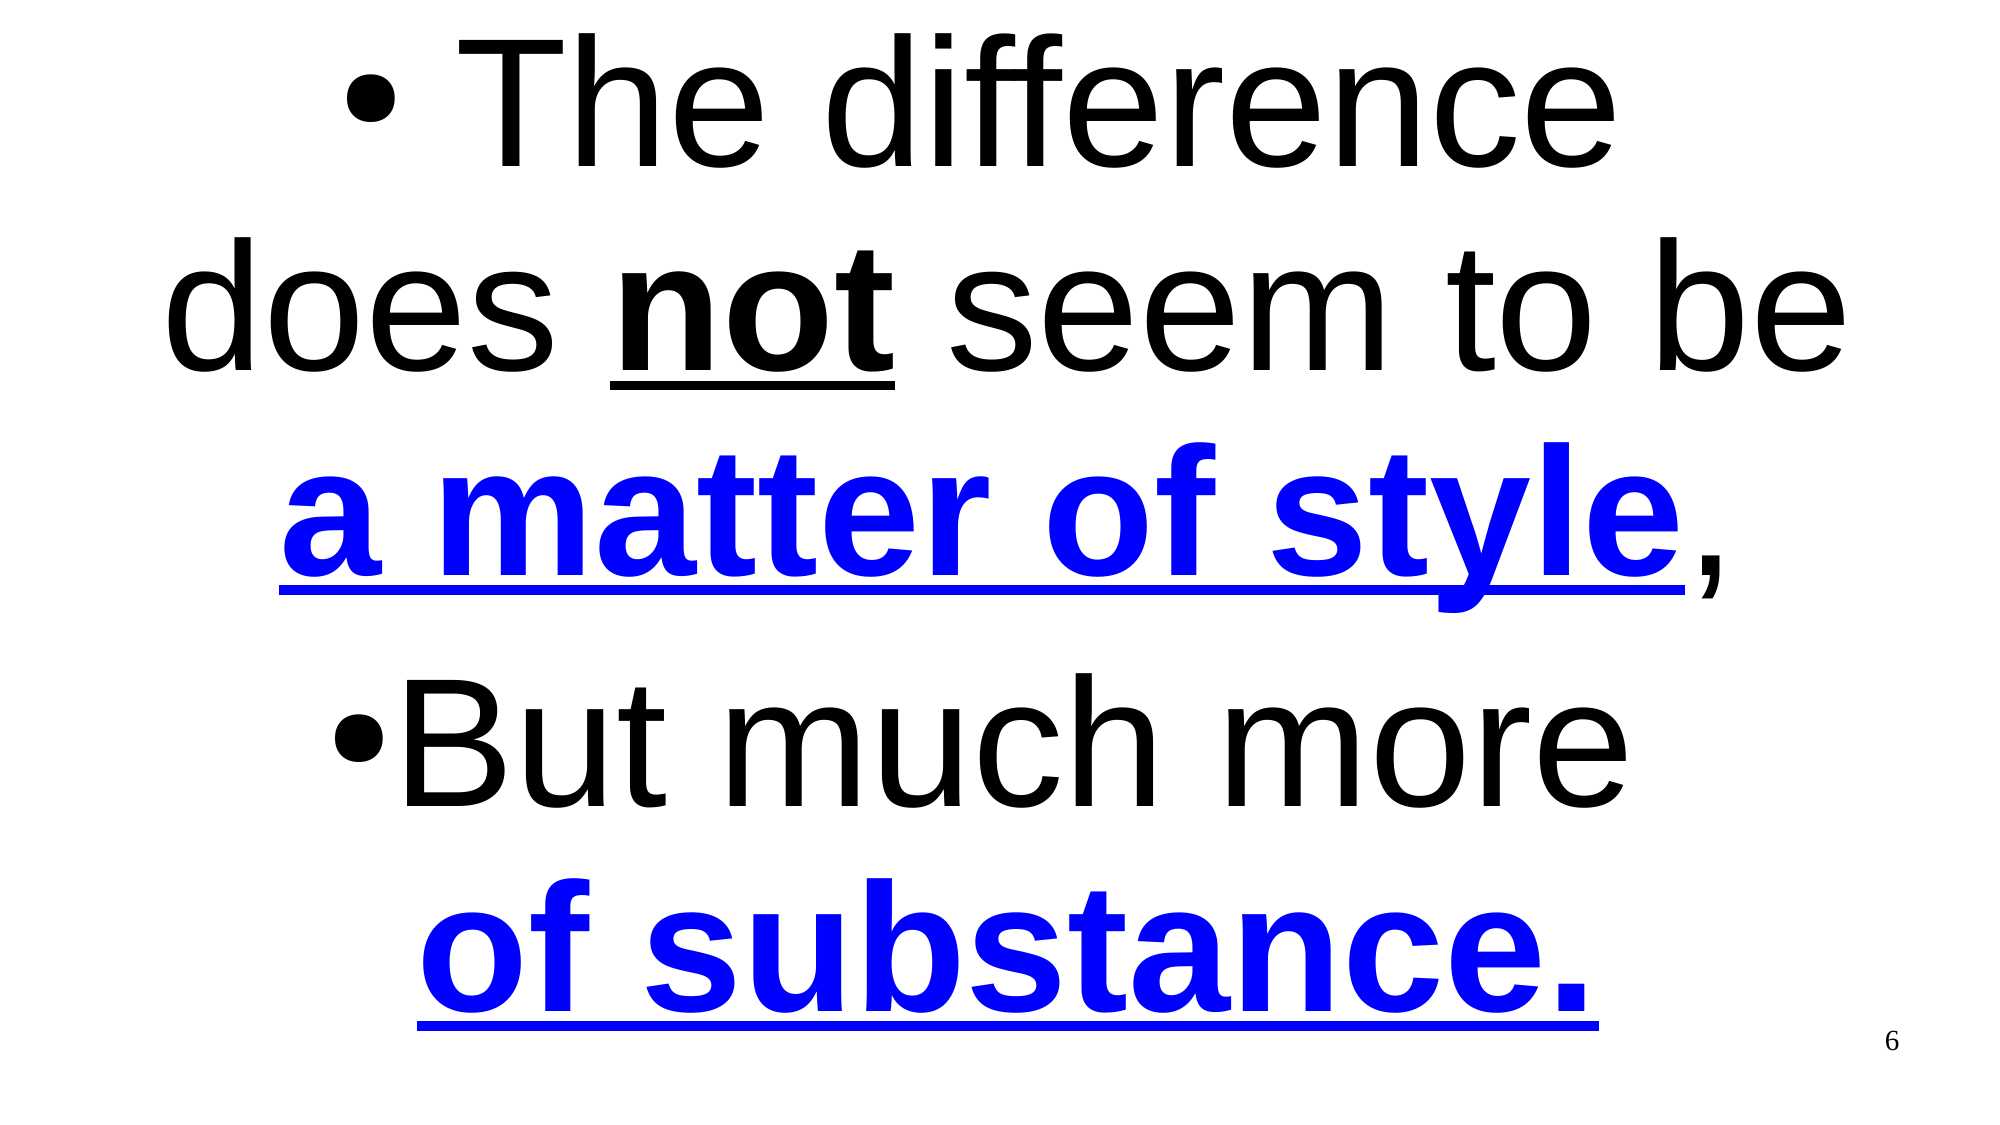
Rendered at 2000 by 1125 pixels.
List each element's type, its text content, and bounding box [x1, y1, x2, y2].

list The difference does not seem to be a matter of style, But much more of substance. [0, 0, 1996, 1123]
